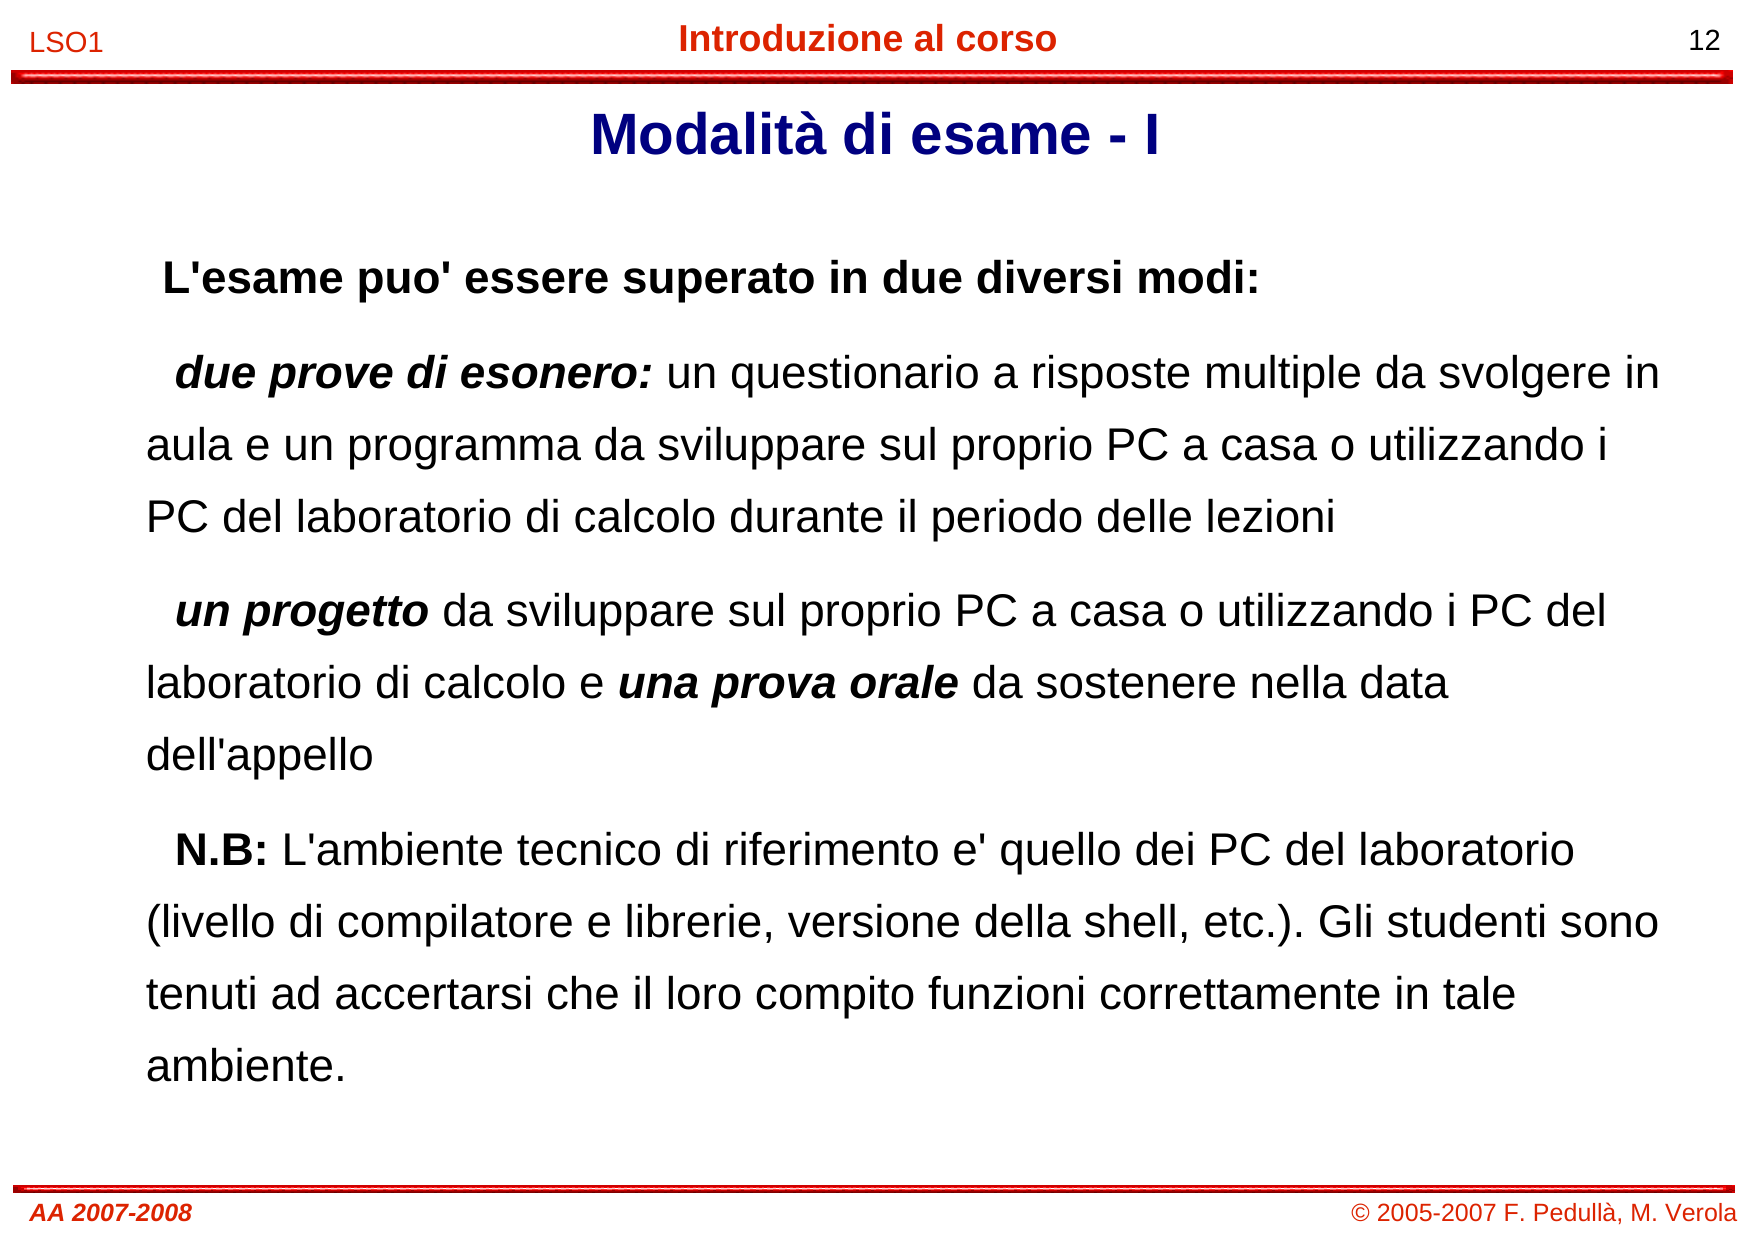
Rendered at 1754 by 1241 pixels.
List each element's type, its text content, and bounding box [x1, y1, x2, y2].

picture [13, 1185, 1735, 1193]
list L'esame puo' essere superato in due diversi modi: due prove di esonero: un questionario a risposte multiple da svolgere in aula e un programma da sviluppare sul proprio PC a casa o utilizzando i PC del laboratorio di calcolo durante il periodo delle lezioni un progetto da sviluppare sul proprio PC a casa o utilizzando i PC del laboratorio di calcolo e una prova orale da sostenere nella data dell'appello N.B: L'ambiente tecnico di riferimento e' quello dei PC del laboratorio (livello di compilatore e librerie, versione della shell, etc.). Gli studenti sono tenuti ad accertarsi che il loro compito funzioni correttamente in tale ambiente. [84, 231, 1676, 1020]
text_box Modalità di esame - I [404, 98, 1348, 187]
picture [11, 70, 1733, 84]
